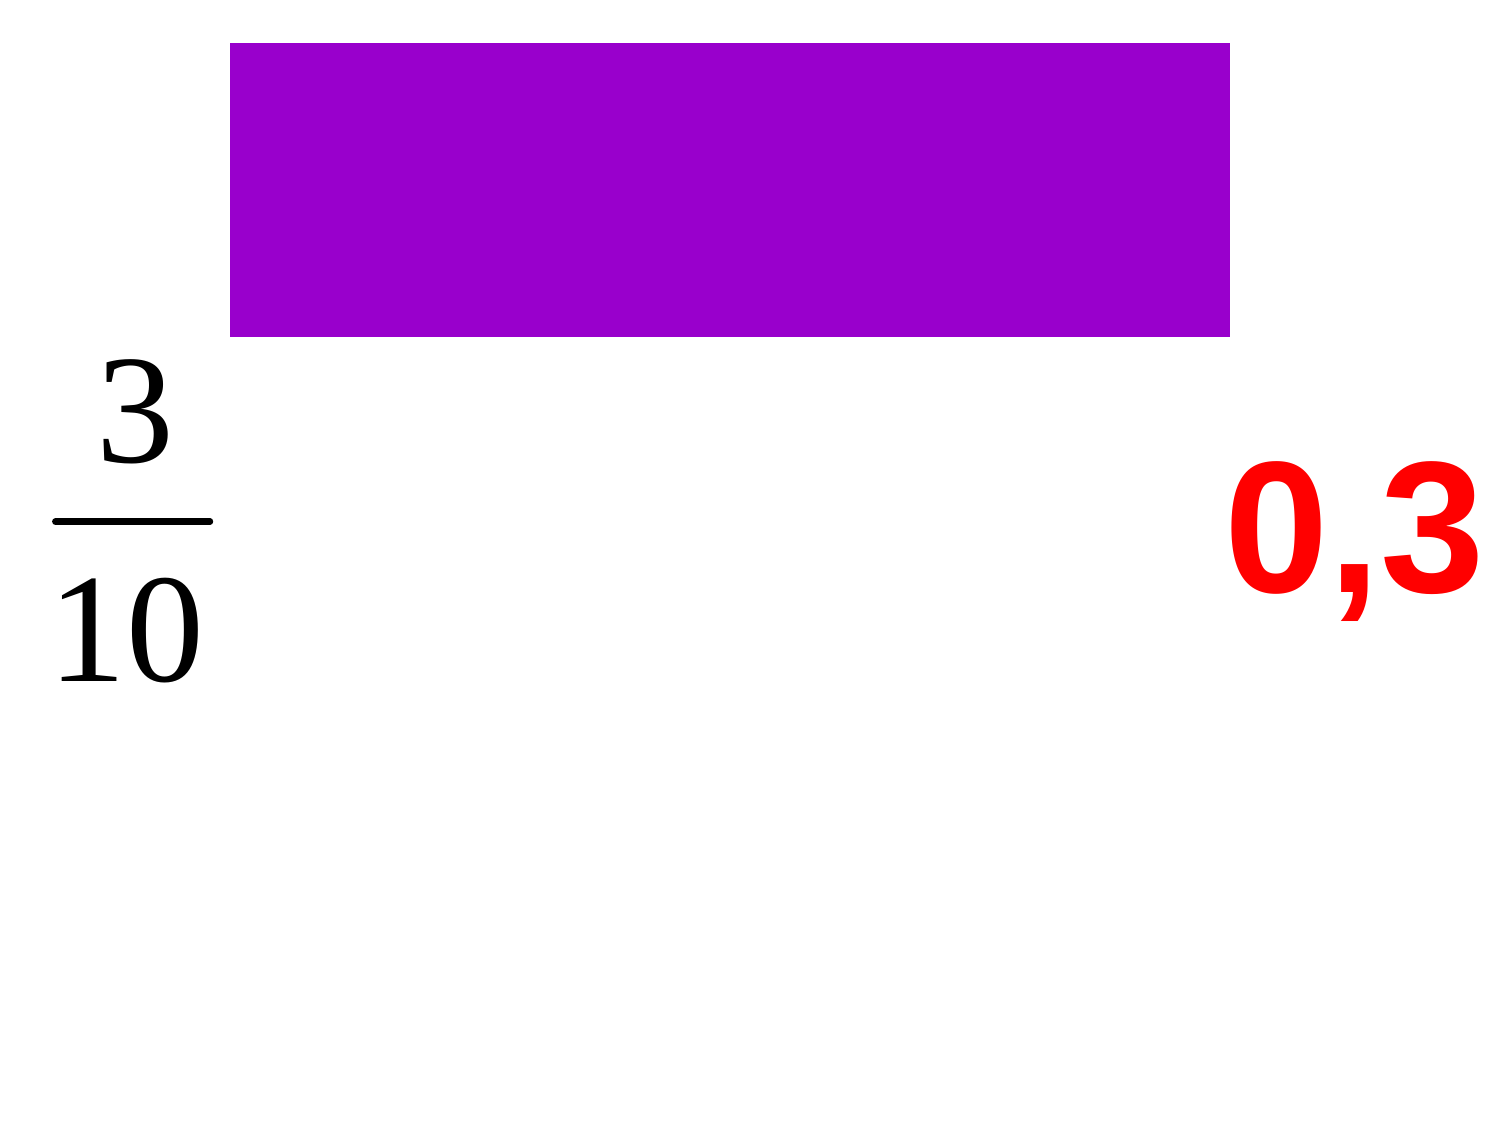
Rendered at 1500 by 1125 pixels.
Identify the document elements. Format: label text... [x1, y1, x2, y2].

table_cell [930, 925, 1030, 1023]
table_header [1030, 43, 1130, 141]
table_cell [930, 533, 1030, 631]
table_cell [431, 925, 530, 1023]
table_cell [930, 435, 1030, 533]
table_cell [530, 827, 630, 925]
table_cell [1030, 239, 1130, 337]
table_cell [431, 239, 530, 337]
table_cell [530, 239, 630, 337]
table_cell [630, 827, 730, 925]
table_cell [431, 337, 530, 435]
table_cell [1030, 729, 1130, 827]
table_cell [431, 827, 530, 925]
table_cell [630, 141, 730, 239]
table_cell [930, 631, 1030, 729]
table_cell [530, 729, 630, 827]
table_cell [730, 141, 830, 239]
table_cell [730, 239, 830, 337]
table_cell [730, 533, 830, 631]
table_cell [330, 141, 431, 239]
table_header [530, 43, 630, 141]
table_cell [1030, 337, 1130, 435]
table_cell [630, 435, 730, 533]
table_header [830, 43, 930, 141]
table_cell [930, 827, 1030, 925]
table_cell [1030, 925, 1130, 1023]
table_header [431, 43, 530, 141]
table_cell [830, 533, 930, 631]
table_cell [330, 533, 431, 631]
table_cell [1130, 239, 1230, 337]
table_cell [730, 827, 830, 925]
table_cell [830, 631, 930, 729]
table_header [630, 43, 730, 141]
table_cell [530, 533, 630, 631]
table_cell [237, 337, 330, 435]
table_cell [530, 435, 630, 533]
table_cell [330, 925, 431, 1023]
table_cell [431, 435, 530, 533]
table_cell [930, 239, 1030, 337]
table_cell [1030, 827, 1130, 925]
table_cell [630, 729, 730, 827]
table_cell [1030, 631, 1130, 729]
table_cell [230, 141, 330, 239]
table_header [330, 43, 431, 141]
table_cell [830, 925, 930, 1023]
table_header [730, 43, 830, 141]
table_cell [930, 141, 1030, 239]
table_cell [730, 729, 830, 827]
table_cell [431, 533, 530, 631]
table_cell [1130, 631, 1230, 729]
table_cell [1130, 827, 1230, 925]
table_cell [530, 925, 630, 1023]
table_cell [930, 337, 1030, 435]
table_cell [230, 827, 330, 925]
text_box 0,3 [1209, 397, 1500, 638]
table_cell [830, 435, 930, 533]
table_cell [730, 631, 830, 729]
table_cell [830, 827, 930, 925]
table_cell [530, 631, 630, 729]
table_cell [630, 533, 730, 631]
table_cell [330, 337, 431, 435]
table_cell [431, 631, 530, 729]
chart [29, 314, 237, 716]
table_cell [830, 141, 930, 239]
table_cell [630, 925, 730, 1023]
table_cell [530, 141, 630, 239]
table_cell [1030, 533, 1130, 631]
table_cell [237, 435, 330, 533]
table_cell [1130, 533, 1209, 631]
table_cell [431, 141, 530, 239]
table_cell [1030, 435, 1130, 533]
table_cell [630, 337, 730, 435]
table_cell [930, 729, 1030, 827]
table_cell [330, 435, 431, 533]
table_cell [230, 925, 330, 1023]
table_cell [830, 337, 930, 435]
table_cell [1130, 925, 1230, 1023]
table_cell [431, 729, 530, 827]
table_cell [730, 925, 830, 1023]
table_cell [330, 729, 431, 827]
table_cell [230, 239, 330, 337]
table_cell [830, 239, 930, 337]
table_cell [1130, 337, 1230, 435]
table_cell [330, 239, 431, 337]
table_cell [1030, 141, 1130, 239]
table_cell [1130, 141, 1230, 239]
table_cell [330, 827, 431, 925]
table_cell [1130, 435, 1209, 533]
table_cell [230, 729, 330, 827]
table_cell [730, 435, 830, 533]
table_cell [330, 631, 431, 729]
table_cell [530, 337, 630, 435]
table_cell [630, 239, 730, 337]
table_cell [237, 533, 330, 631]
table_cell [230, 631, 330, 729]
table_cell [630, 631, 730, 729]
table_header [1130, 43, 1230, 141]
table_cell [730, 337, 830, 435]
table_cell [830, 729, 930, 827]
table_cell [1130, 729, 1230, 827]
table_header [230, 43, 330, 141]
table_header [930, 43, 1030, 141]
